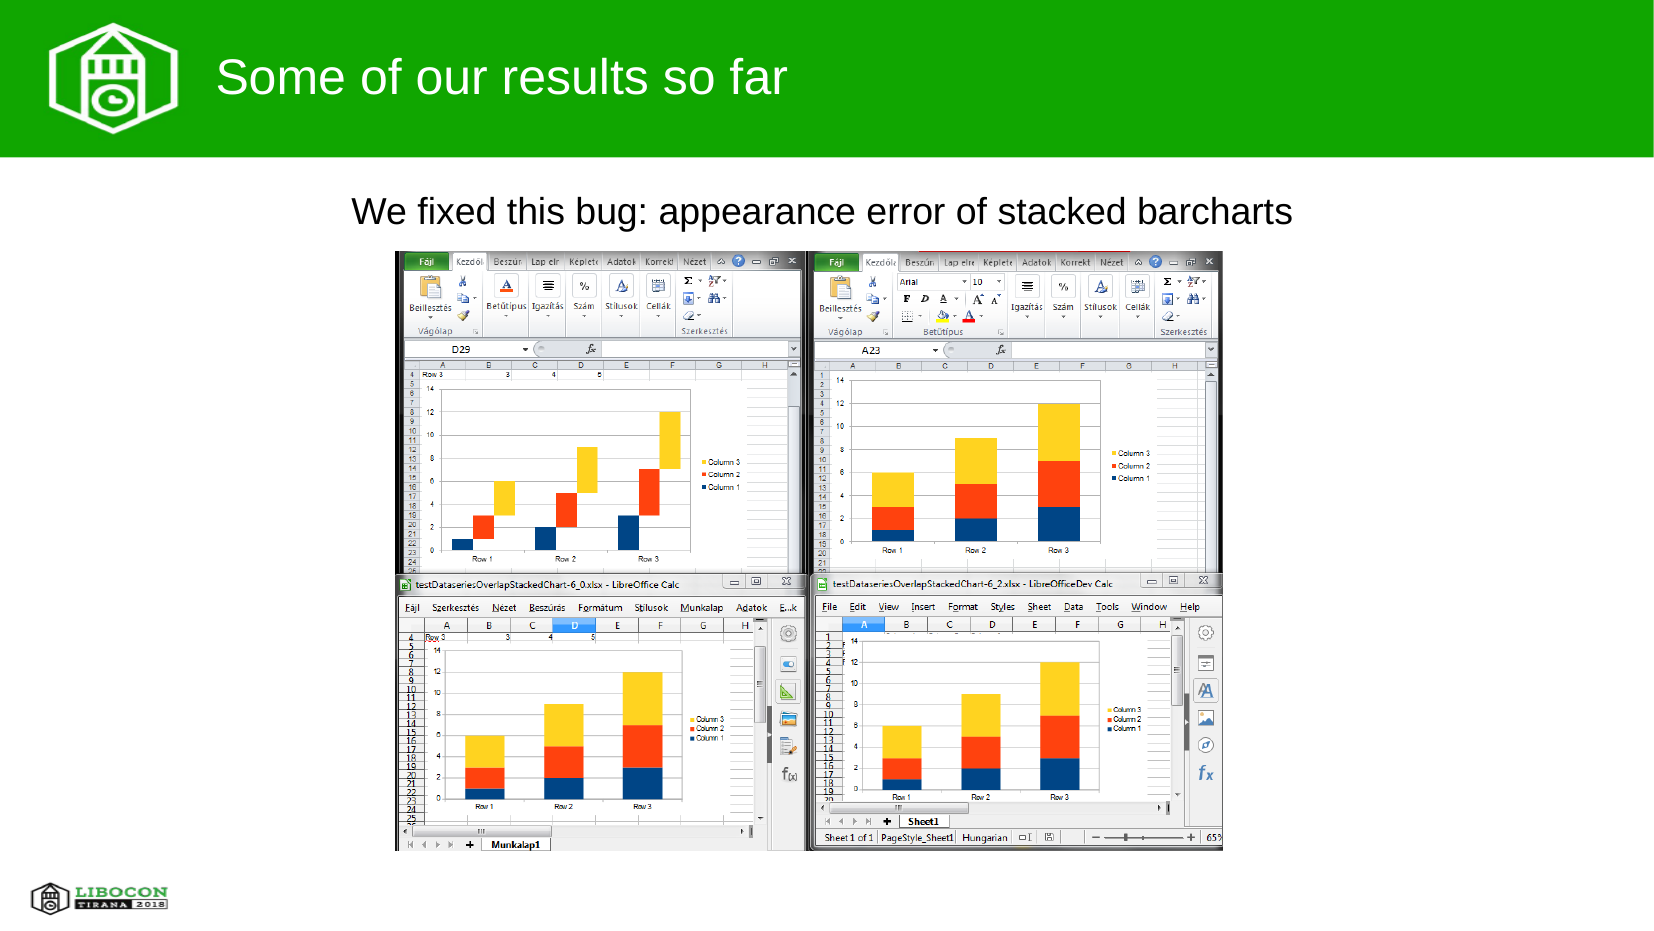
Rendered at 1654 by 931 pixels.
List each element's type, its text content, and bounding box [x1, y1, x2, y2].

text_box We fixed this bug: appearance error of stacked barcharts [336, 183, 1323, 240]
text_box Some of our results so far [200, 41, 815, 119]
picture [0, 0, 1654, 931]
